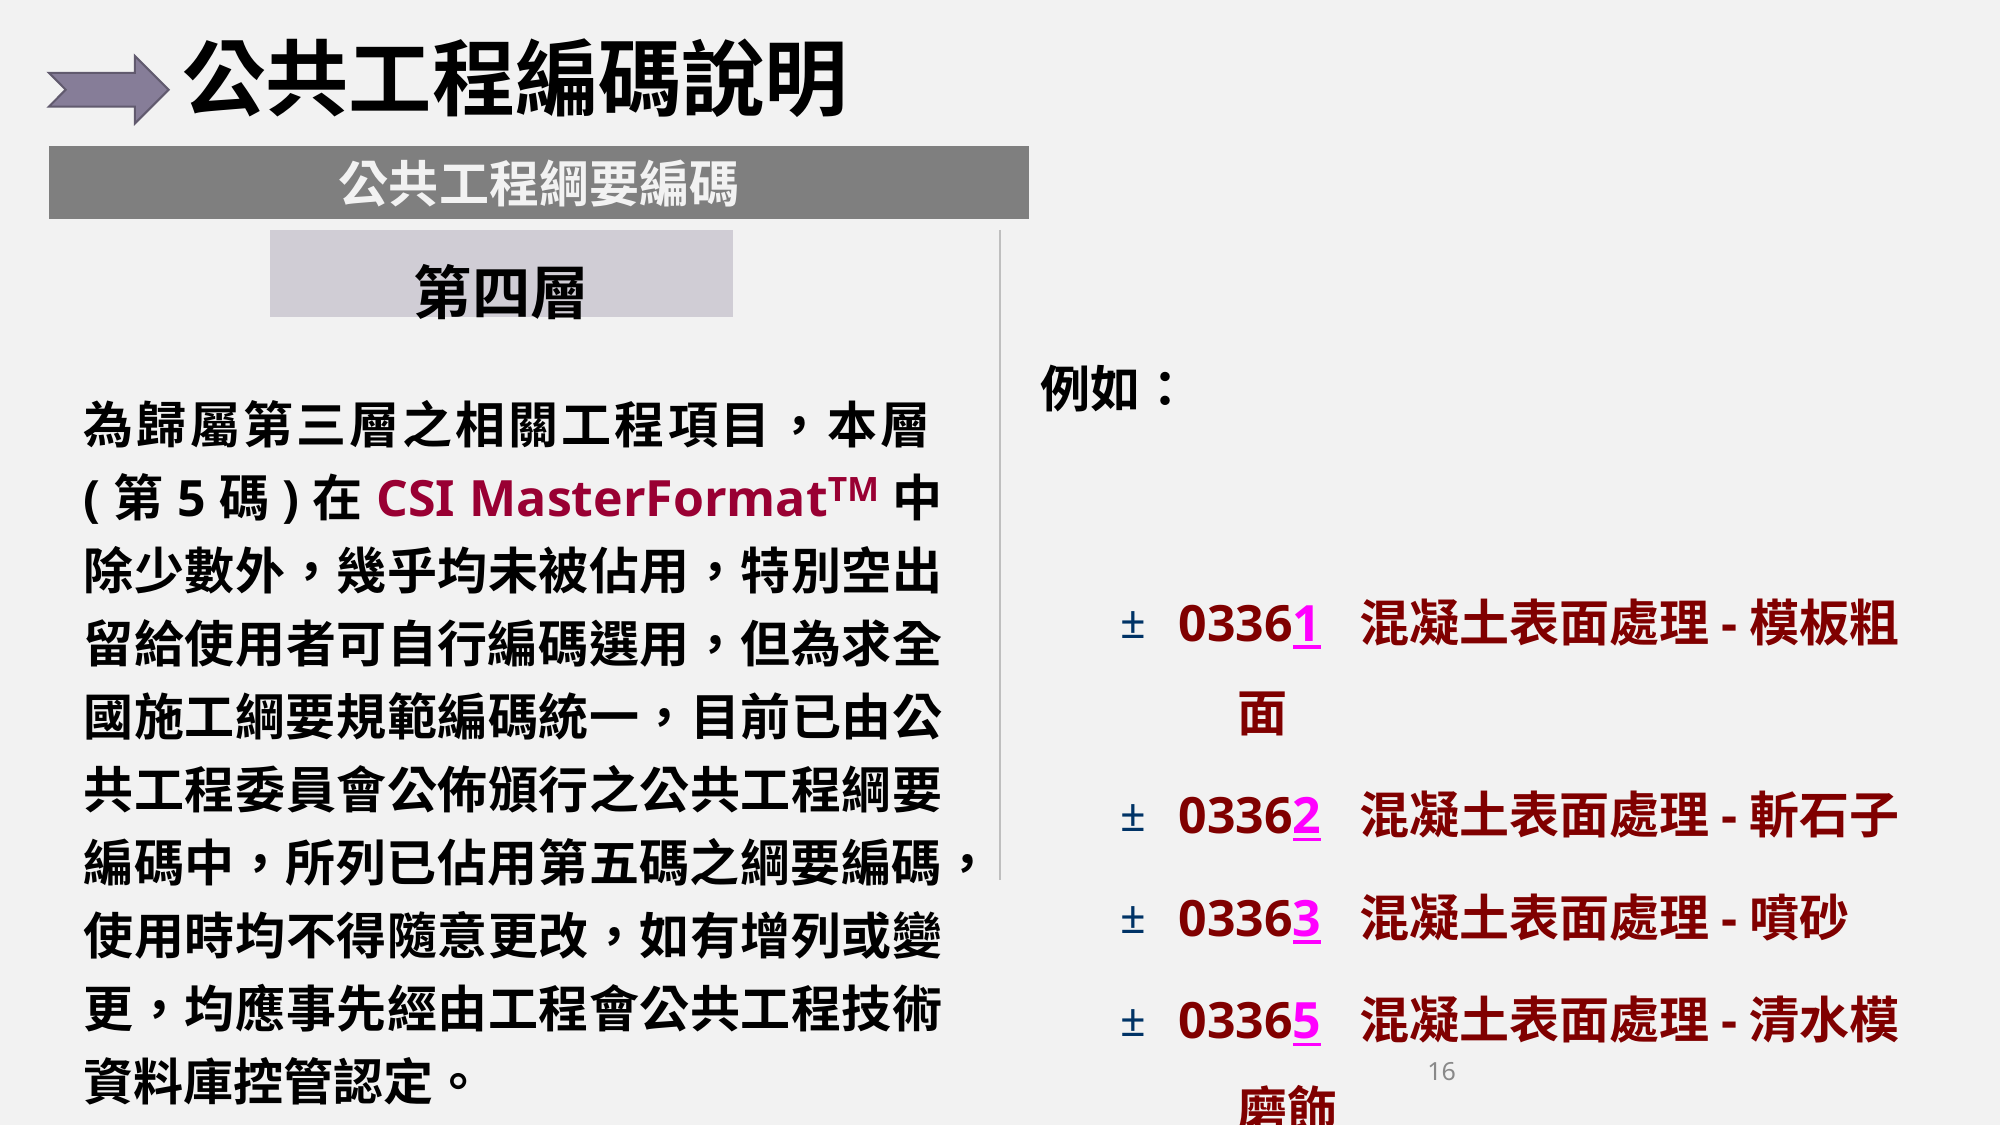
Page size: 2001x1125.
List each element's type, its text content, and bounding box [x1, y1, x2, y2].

text_box 第四層 [567, 287, 576, 295]
text_box 第四層 [484, 276, 518, 307]
text_box 16 [1412, 1042, 1863, 1103]
text_box 第四層 [510, 276, 518, 294]
text_box 公共工程綱要編碼 [49, 146, 1029, 219]
text_box 第四層 [484, 276, 491, 298]
text_box 第四層 [484, 313, 518, 317]
text_box 第四層 [270, 230, 733, 317]
text_box 公共工程編碼說明 [167, 18, 1375, 135]
text_box [48, 55, 167, 124]
text_box 第四層 [445, 305, 459, 317]
text_box 為歸屬第三層之相關工程項目，本層(第5碼)在CSI MasterFormatTM中除少數外，幾乎均未被佔用，特別空出留給使用者可自行編碼選用，但為求全國施工綱要規範編碼統一，目前已由公共工程委員會公佈頒行之公共工程綱要編碼中，所列已佔用第五碼之綱要編碼，使用時均不得隨意更改，如有增列或變更，均應事先經由工程會公共工程技術資料庫控管認定。 [83, 328, 943, 1125]
text_box 例如： [732, 319, 1498, 426]
text_box 第四層 [426, 308, 438, 317]
text_box 第四層 [552, 287, 561, 295]
text_box 03361 混凝土表面處理-模板粗面 03362 混凝土表面處理-斬石子 03363 混凝土表面處理-噴砂 03365 混凝土表面處理-清水模磨飾 [942, 561, 1928, 667]
